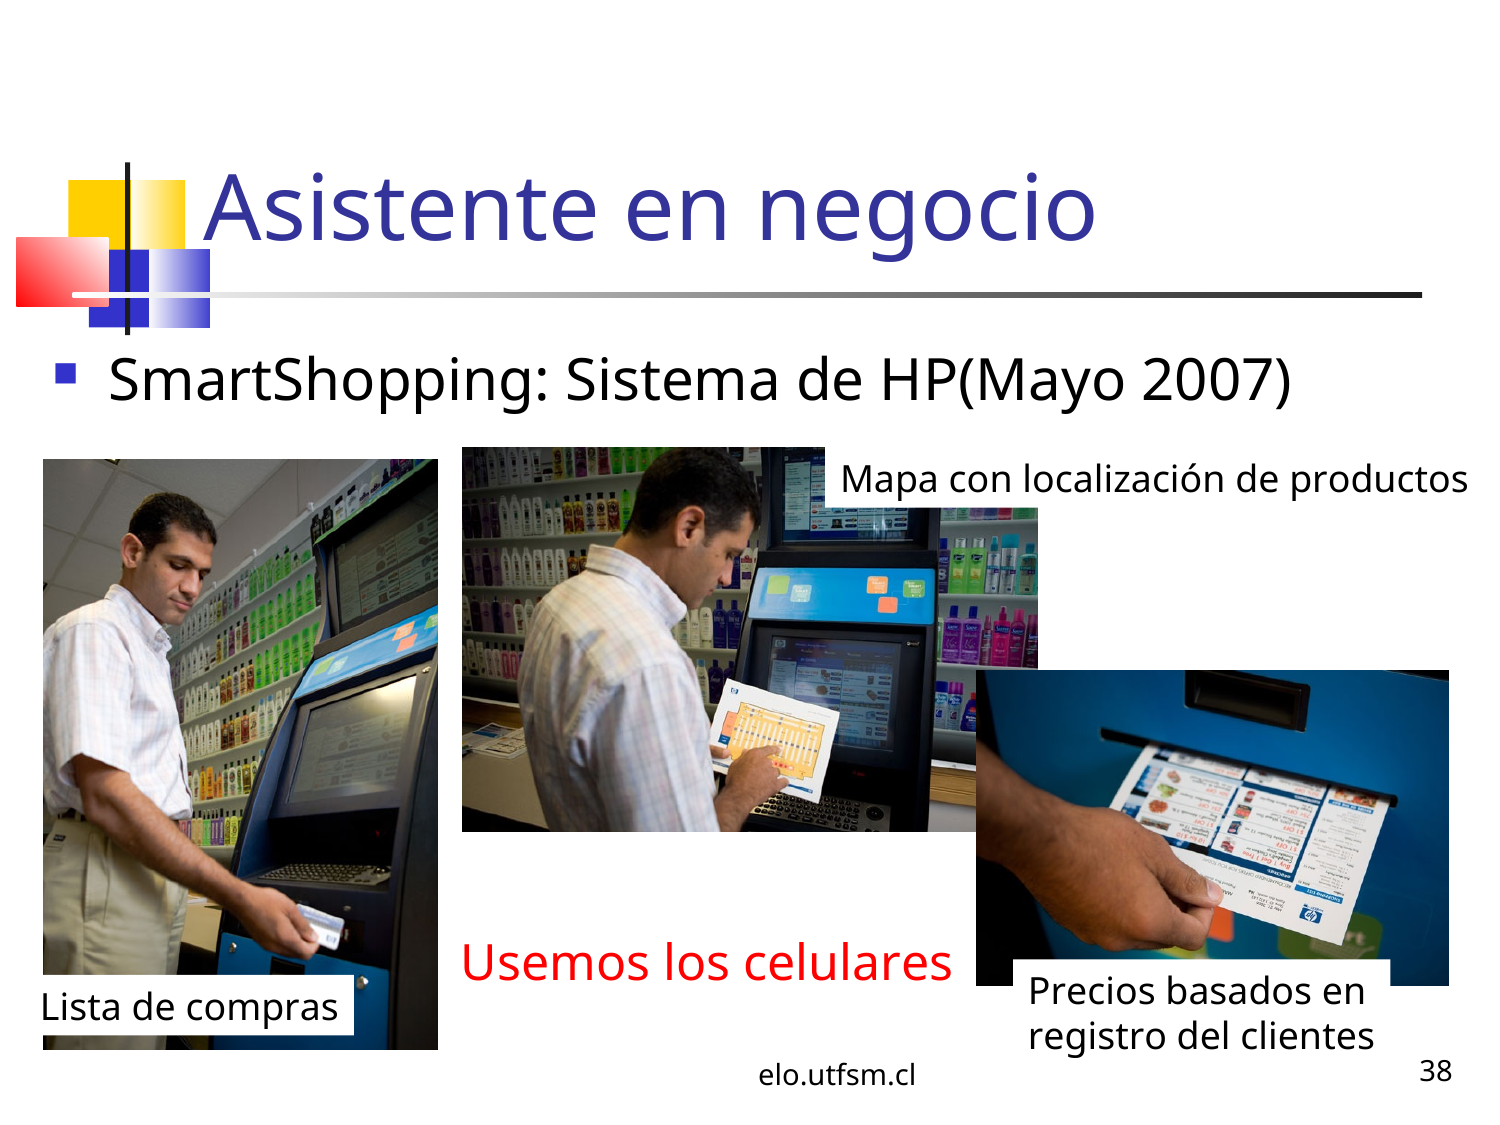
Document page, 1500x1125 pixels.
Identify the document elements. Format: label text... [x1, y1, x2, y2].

text_box Usemos los celulares [446, 922, 970, 999]
picture [43, 459, 438, 1051]
list SmartShopping: Sistema de HP(Mayo 2007) [37, 331, 1469, 478]
picture [462, 447, 1449, 986]
text_box Precios basados en registro del clientes [1013, 959, 1391, 1065]
text_box <number> [1155, 1024, 1468, 1100]
text_box Lista de compras [25, 974, 354, 1036]
text_box Mapa con localización de productos [825, 447, 1485, 508]
text_box elo.utfsm.cl [599, 1024, 1075, 1100]
title Asistente en negocio [188, 35, 1269, 276]
